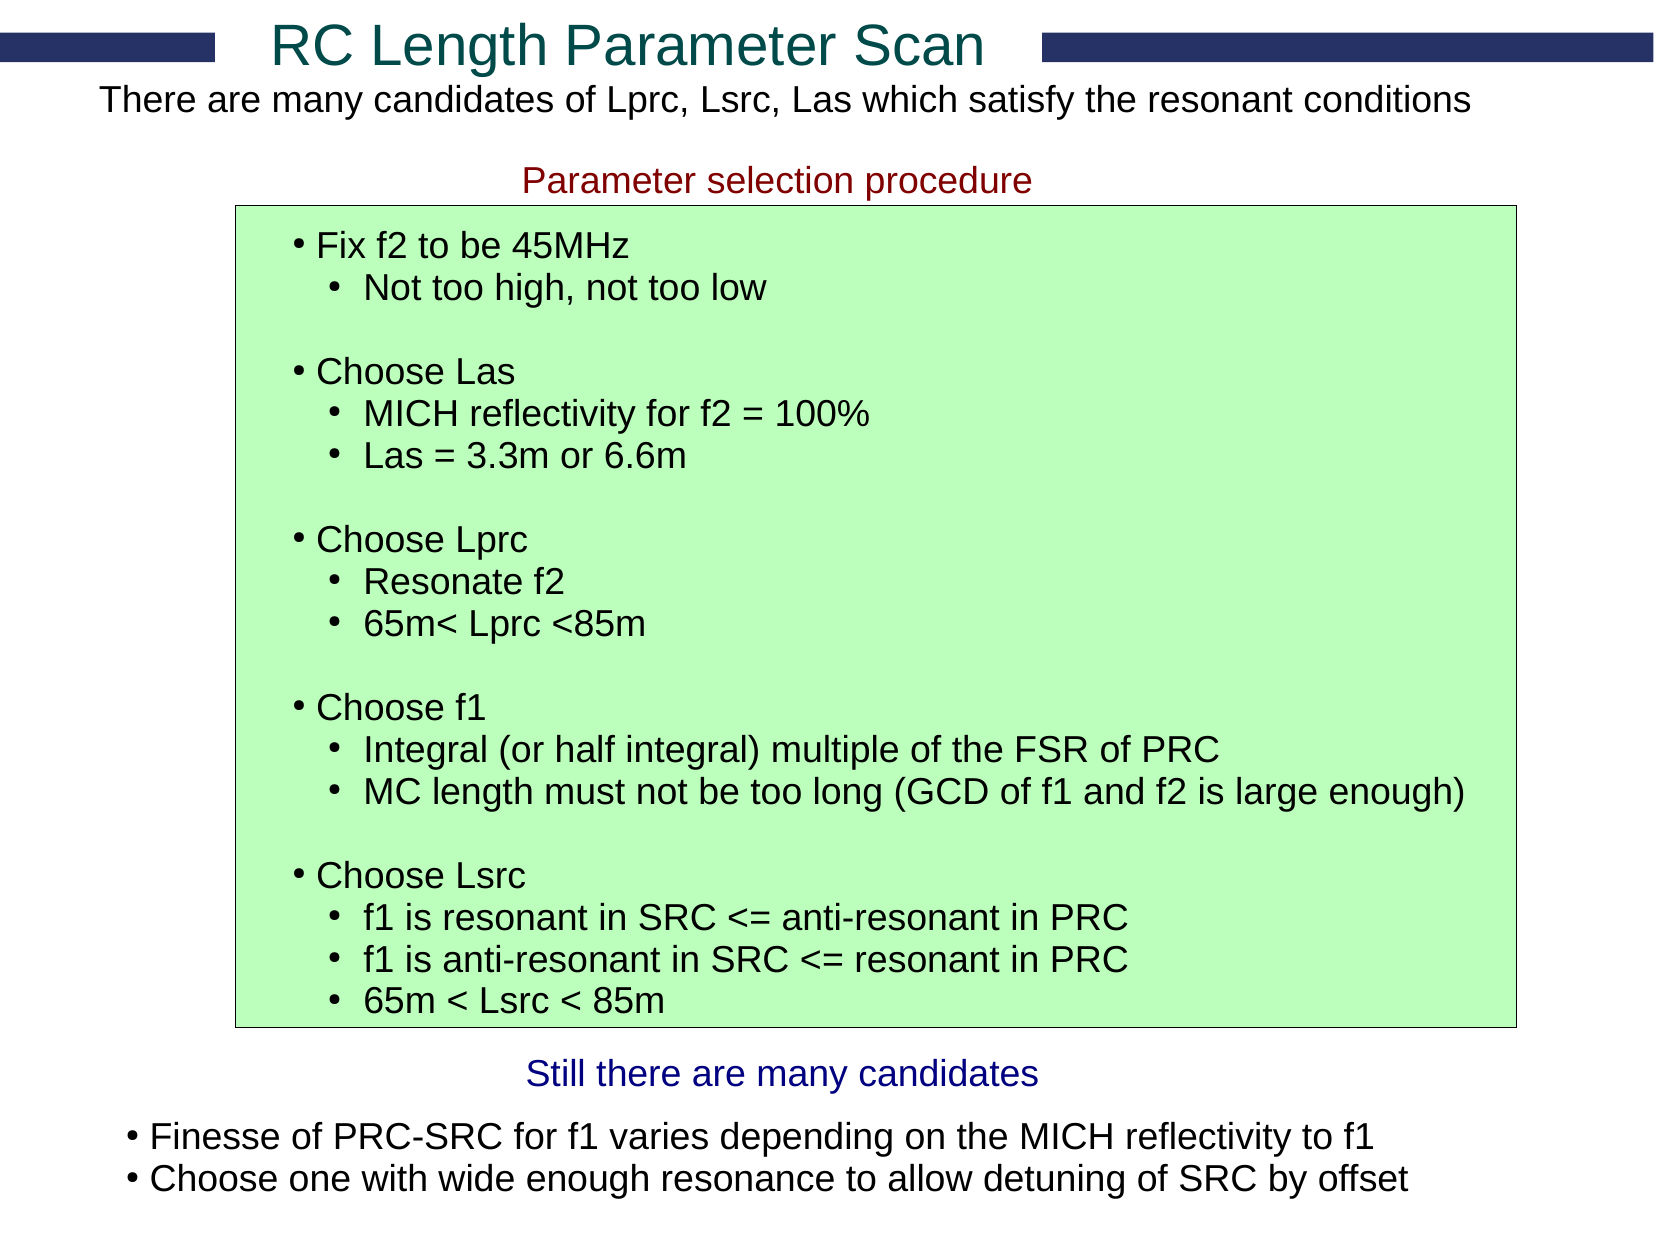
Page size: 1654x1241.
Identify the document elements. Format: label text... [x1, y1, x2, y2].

text_box Finesse of PRC-SRC for f1 varies depending on the MICH reflectivity to f1 Choose one with wide enough resonance to allow detuning of SRC by offset [111, 1108, 1424, 1208]
title RC Length Parameter Scan [215, 12, 1042, 70]
text_box There are many candidates of Lprc, Lsrc, Las which satisfy the resonant conditions [84, 70, 1488, 128]
text_box [235, 205, 1517, 1028]
text_box Still there are many candidates [510, 1044, 1055, 1102]
text_box Fix f2 to be 45MHz Not too high, not too low Choose Las MICH reflectivity for f2 = 100% Las = 3.3m or 6.6m Choose Lprc Resonate f2 65m< Lprc <85m Choose f1 Integral (or half integral) multiple of the FSR of PRC MC length must not be too long (GCD of f1 and f2 is large enough) Choose Lsrc f1 is resonant in SRC <= anti-resonant in PRC f1 is anti-resonant in SRC <= resonant in PRC 65m < Lsrc < 85m [277, 216, 1482, 1028]
text_box Parameter selection procedure [506, 152, 1049, 209]
